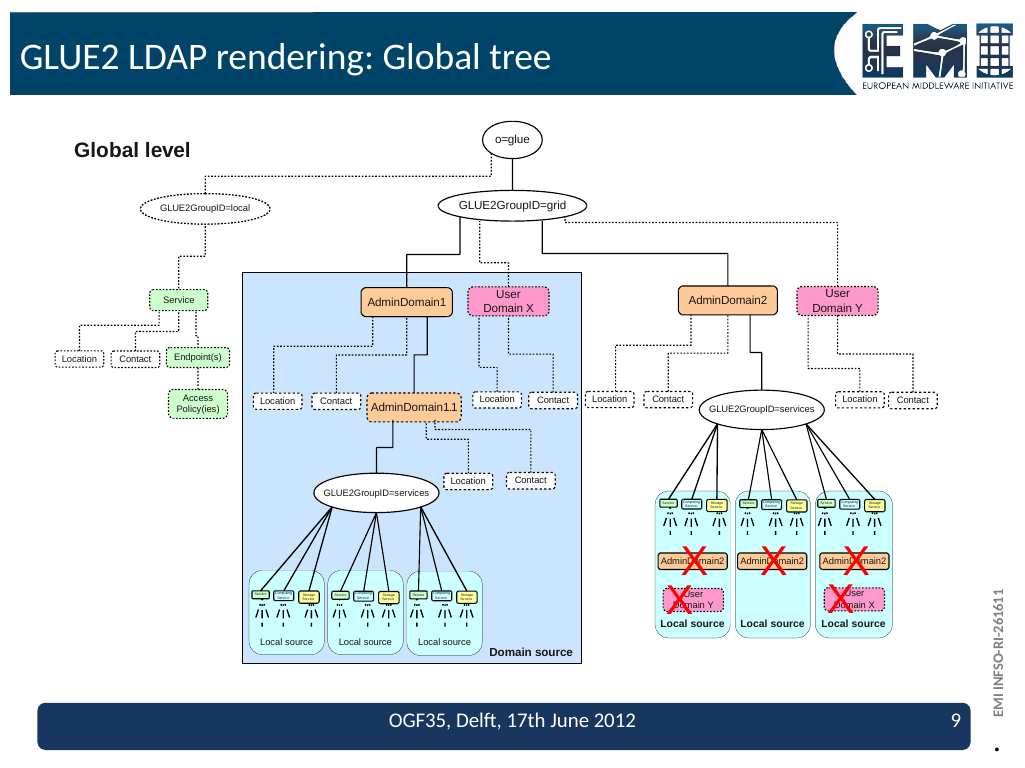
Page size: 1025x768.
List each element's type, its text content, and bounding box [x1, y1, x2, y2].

picture [863, 23, 1013, 89]
title GLUE2 LDAP rendering: Global tree [19, 6, 863, 113]
chart [37, 87, 960, 697]
picture [9, 12, 16, 95]
